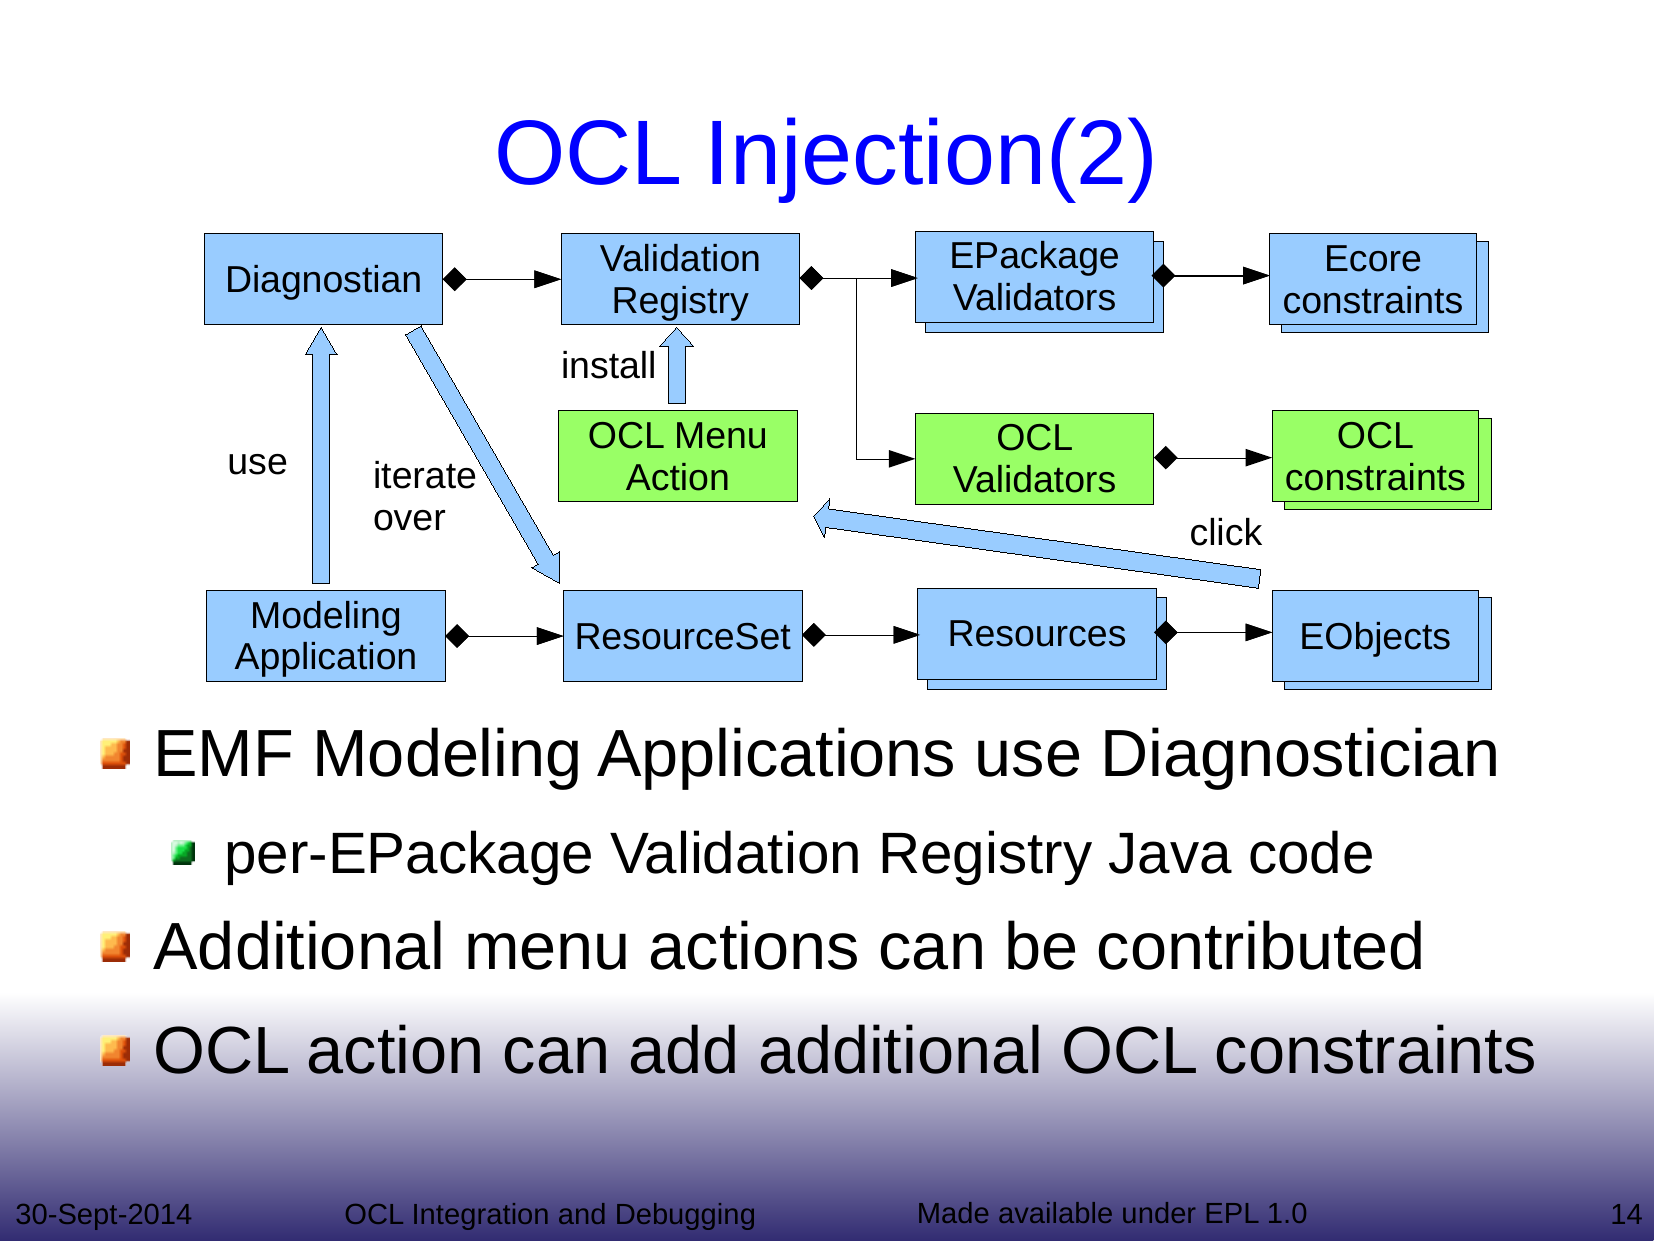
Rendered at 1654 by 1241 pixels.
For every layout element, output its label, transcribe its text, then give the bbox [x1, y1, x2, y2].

text_box Modeling Application [206, 590, 446, 682]
list EMF Modeling Applications use Diagnostician per-EPackage Validation Registry Java code Additional menu actions can be contributed OCL action can add additional OCL constraints [82, 716, 1571, 1088]
text_box Ecore constraints [1269, 233, 1477, 325]
text_box Resources [927, 637, 1167, 690]
text_box [305, 327, 338, 584]
text_box OCL Validators [915, 413, 1154, 505]
text_box Resources [925, 280, 1164, 333]
text_box Resources [1154, 241, 1164, 272]
text_box [813, 498, 1261, 589]
text_box Resources [1157, 597, 1167, 628]
text_box EObjects [1281, 241, 1489, 333]
text_box [667, 327, 694, 404]
title OCL Injection(2) [82, 49, 1571, 257]
text_box OCL constraints [1272, 410, 1479, 502]
text_box EObjects [1284, 597, 1492, 690]
text_box ResourceSet [563, 590, 803, 682]
text_box EObjects [1284, 418, 1492, 510]
text_box install [546, 337, 672, 394]
text_box [405, 325, 560, 584]
text_box use [212, 432, 303, 490]
text_box EObjects [1272, 590, 1479, 682]
text_box click [1174, 504, 1278, 562]
text_box Validation Registry [561, 233, 800, 325]
text_box EPackage Validators [915, 231, 1154, 323]
text_box Diagnostian [204, 233, 443, 325]
text_box OCL Menu Action [558, 410, 798, 502]
text_box iterate over [358, 447, 493, 547]
text_box Resources [917, 588, 1157, 680]
